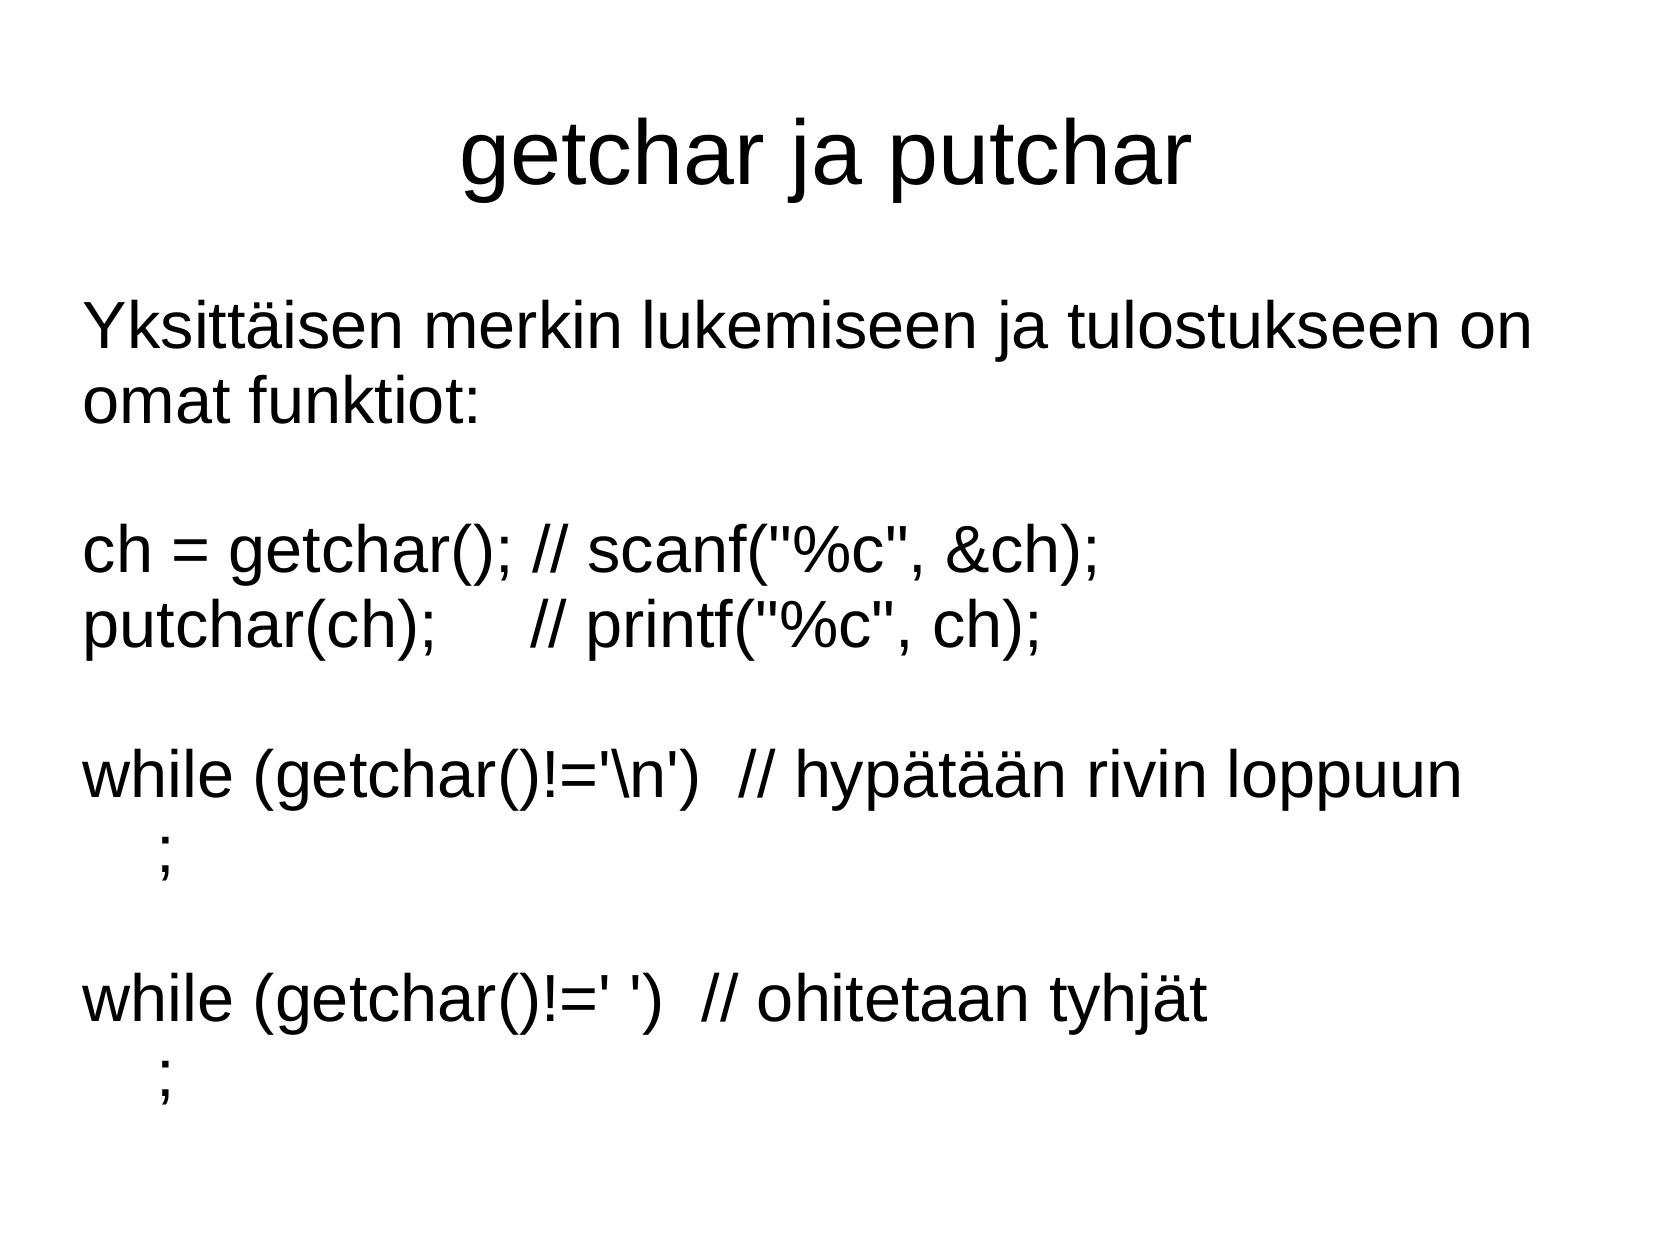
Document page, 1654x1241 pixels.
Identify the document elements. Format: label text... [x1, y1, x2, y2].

subtitle Yksittäisen merkin lukemiseen ja tulostukseen on omat funktiot: ch = getchar(); // scanf("%c", &ch); putchar(ch); // printf("%c", ch); while (getchar()!='\n') // hypätään rivin loppuun ; while (getchar()!=' ') // ohitetaan tyhjät ; [82, 288, 1571, 1111]
title getchar ja putchar [82, 56, 1571, 250]
